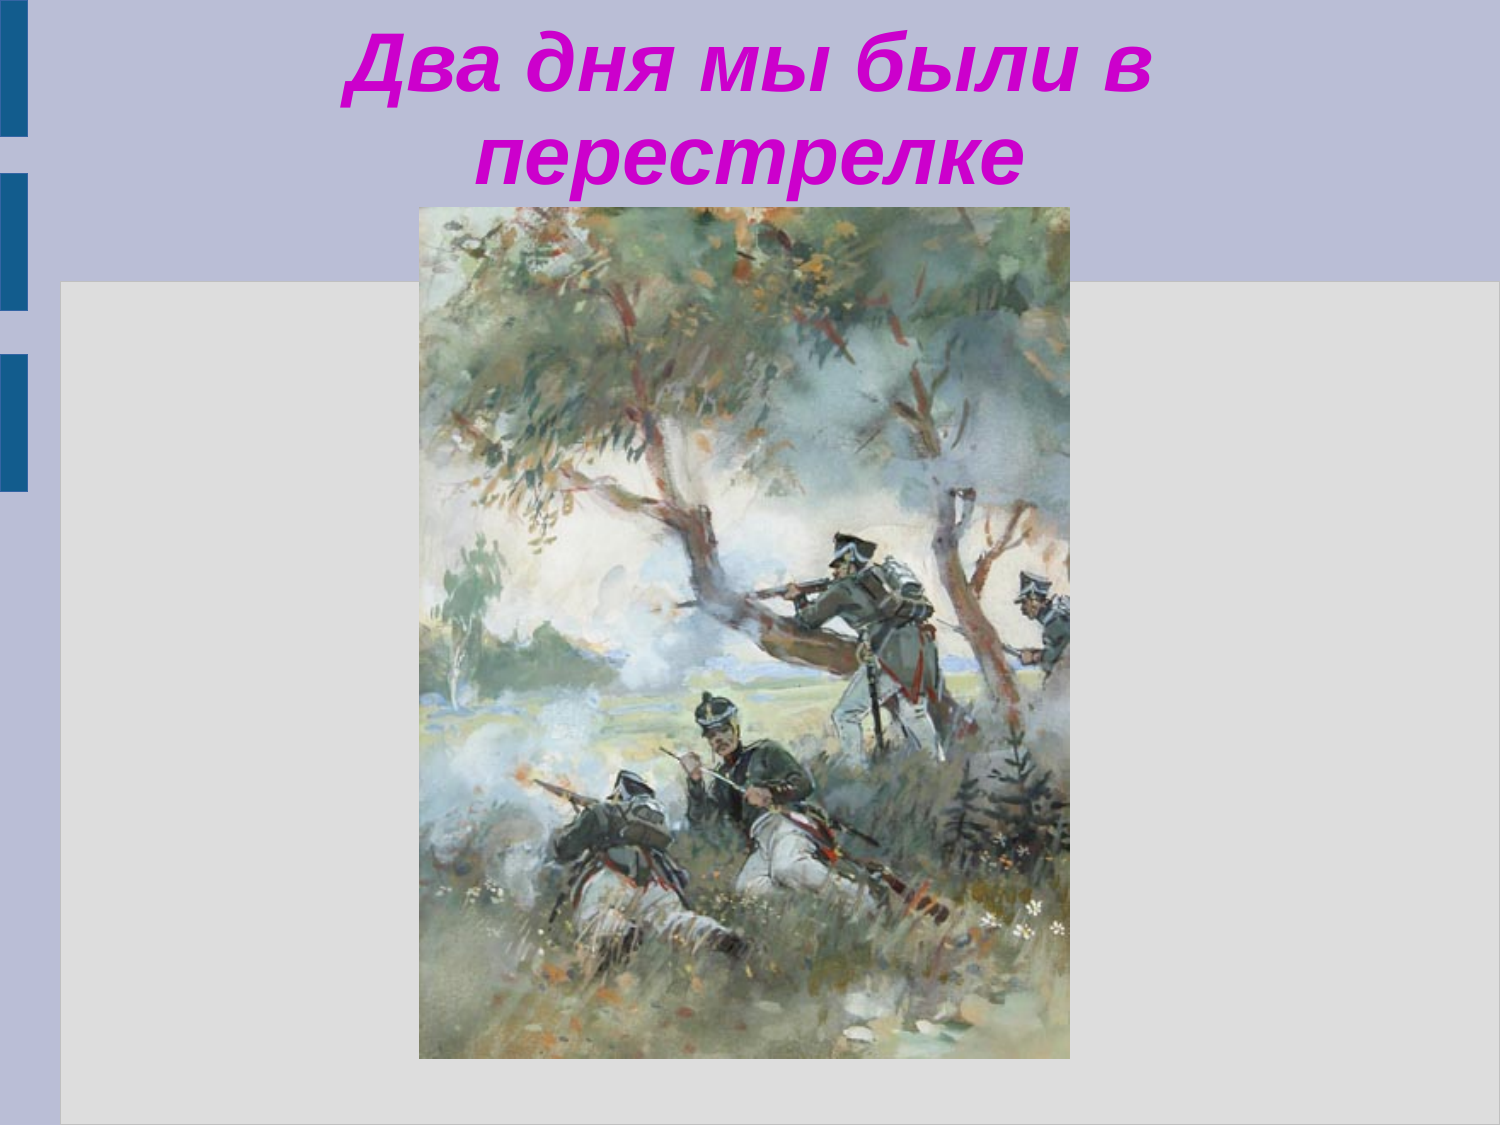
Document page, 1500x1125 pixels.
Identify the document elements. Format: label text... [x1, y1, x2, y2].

picture [419, 207, 1070, 1059]
title Два дня мы были в перестрелке [75, 5, 1426, 213]
